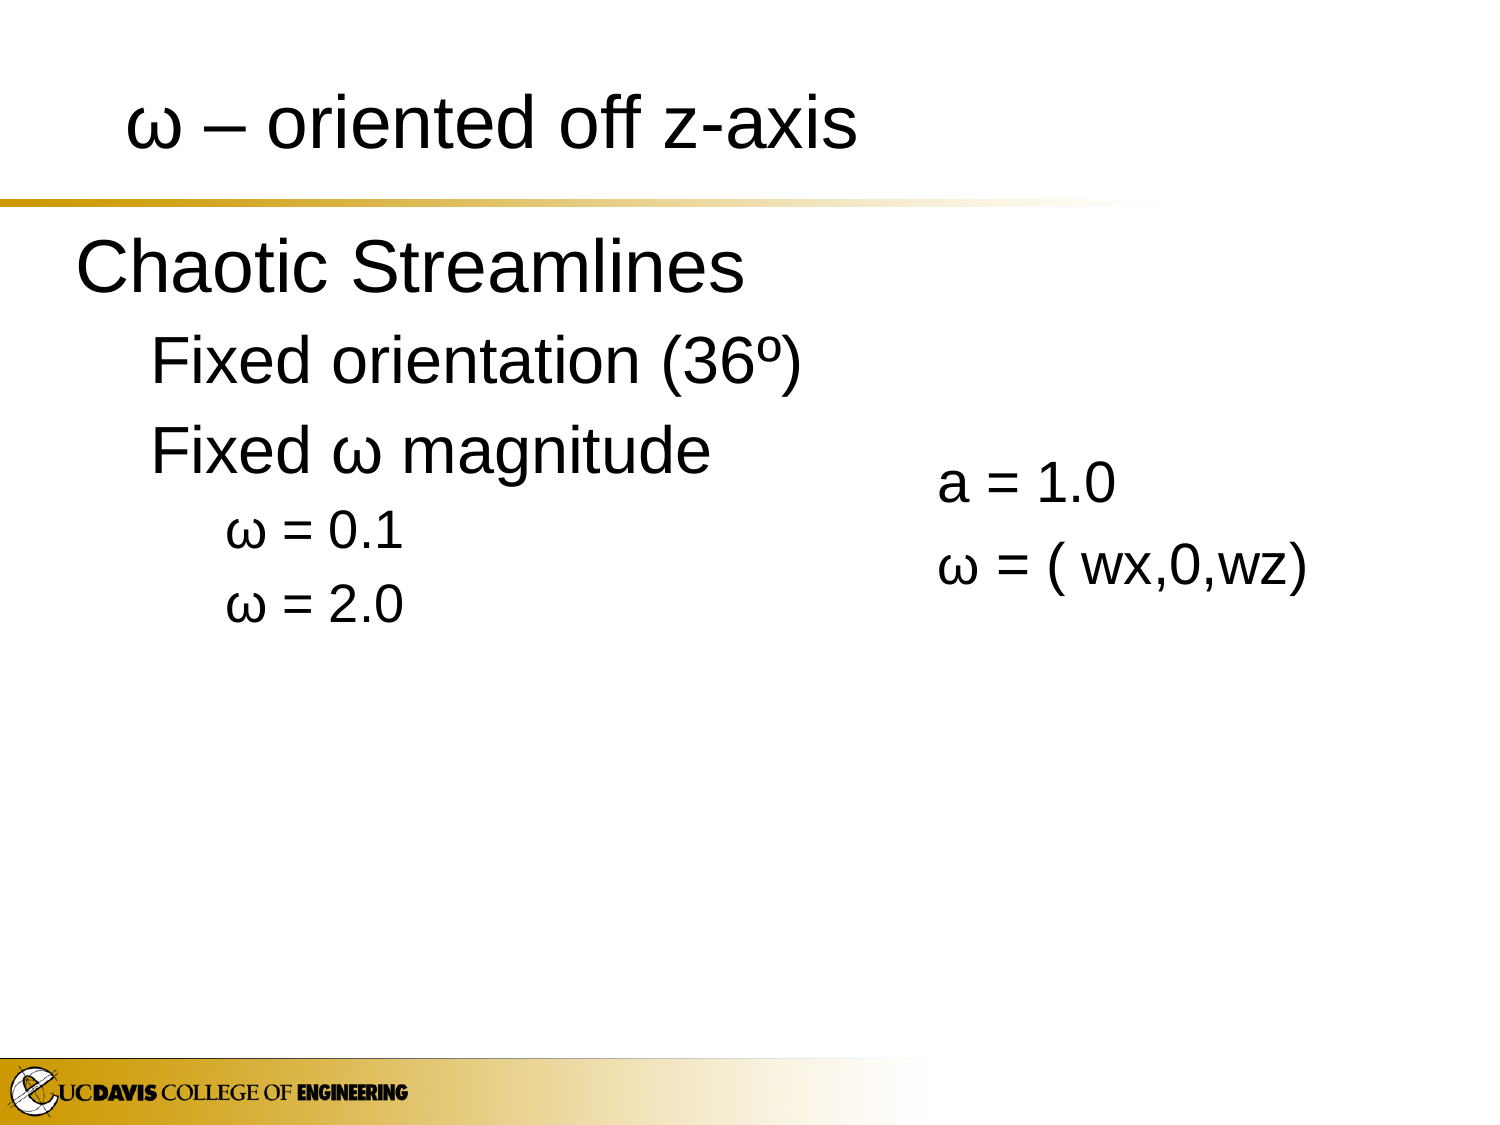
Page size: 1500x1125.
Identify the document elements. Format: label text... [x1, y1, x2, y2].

title ω – oriented off z-axis [49, 52, 1425, 193]
list a = 1.0 ω = ( wx,0,wz) [937, 450, 1388, 788]
list Chaotic Streamlines Fixed orientation (36º) Fixed ω magnitude ω = 0.1 ω = 2.0 [75, 224, 1013, 826]
picture [0, 1058, 1201, 1125]
picture [0, 199, 1500, 207]
